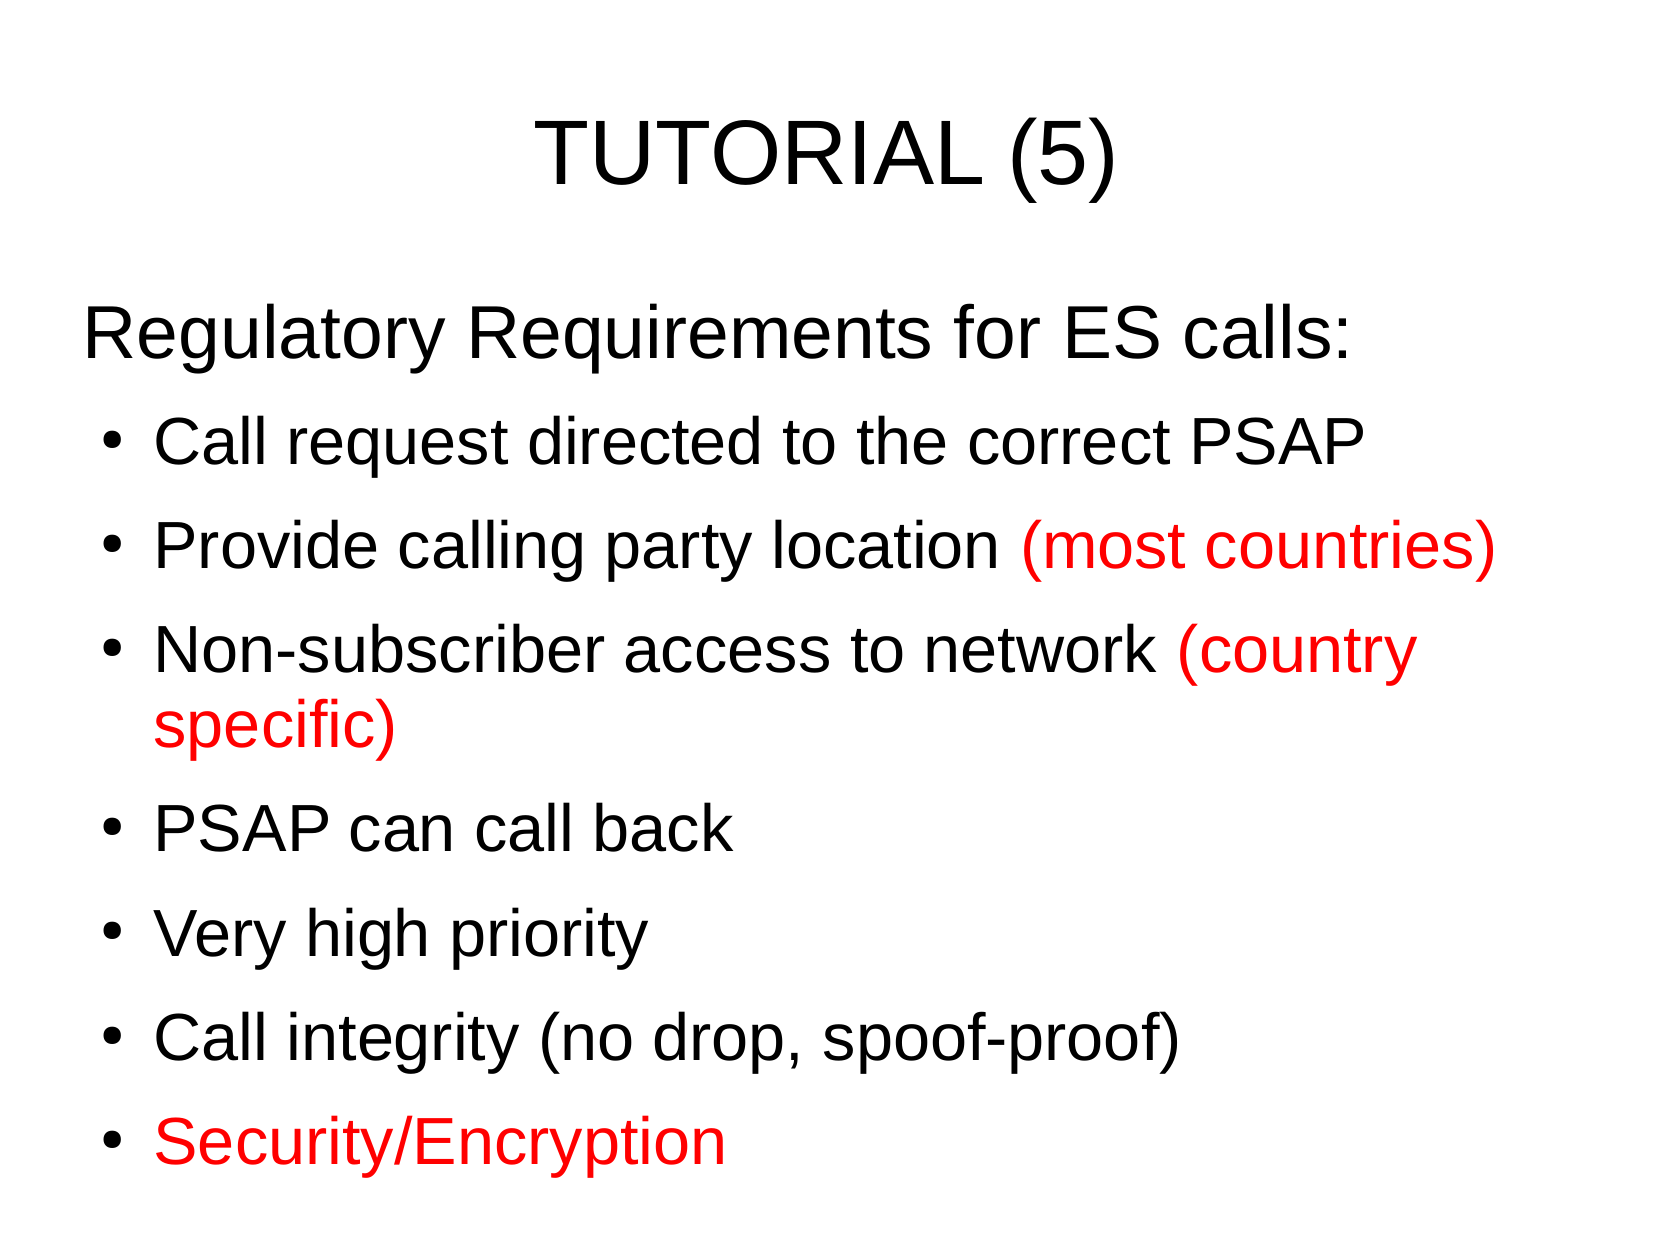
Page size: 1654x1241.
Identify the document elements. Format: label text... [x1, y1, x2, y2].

list Regulatory Requirements for ES calls: Call request directed to the correct PSAP Provide calling party location (most countries) Non-subscriber access to network (country specific) PSAP can call back Very high priority Call integrity (no drop, spoof-proof) Security/Encryption [82, 290, 1571, 1178]
title TUTORIAL (5) [82, 56, 1571, 250]
